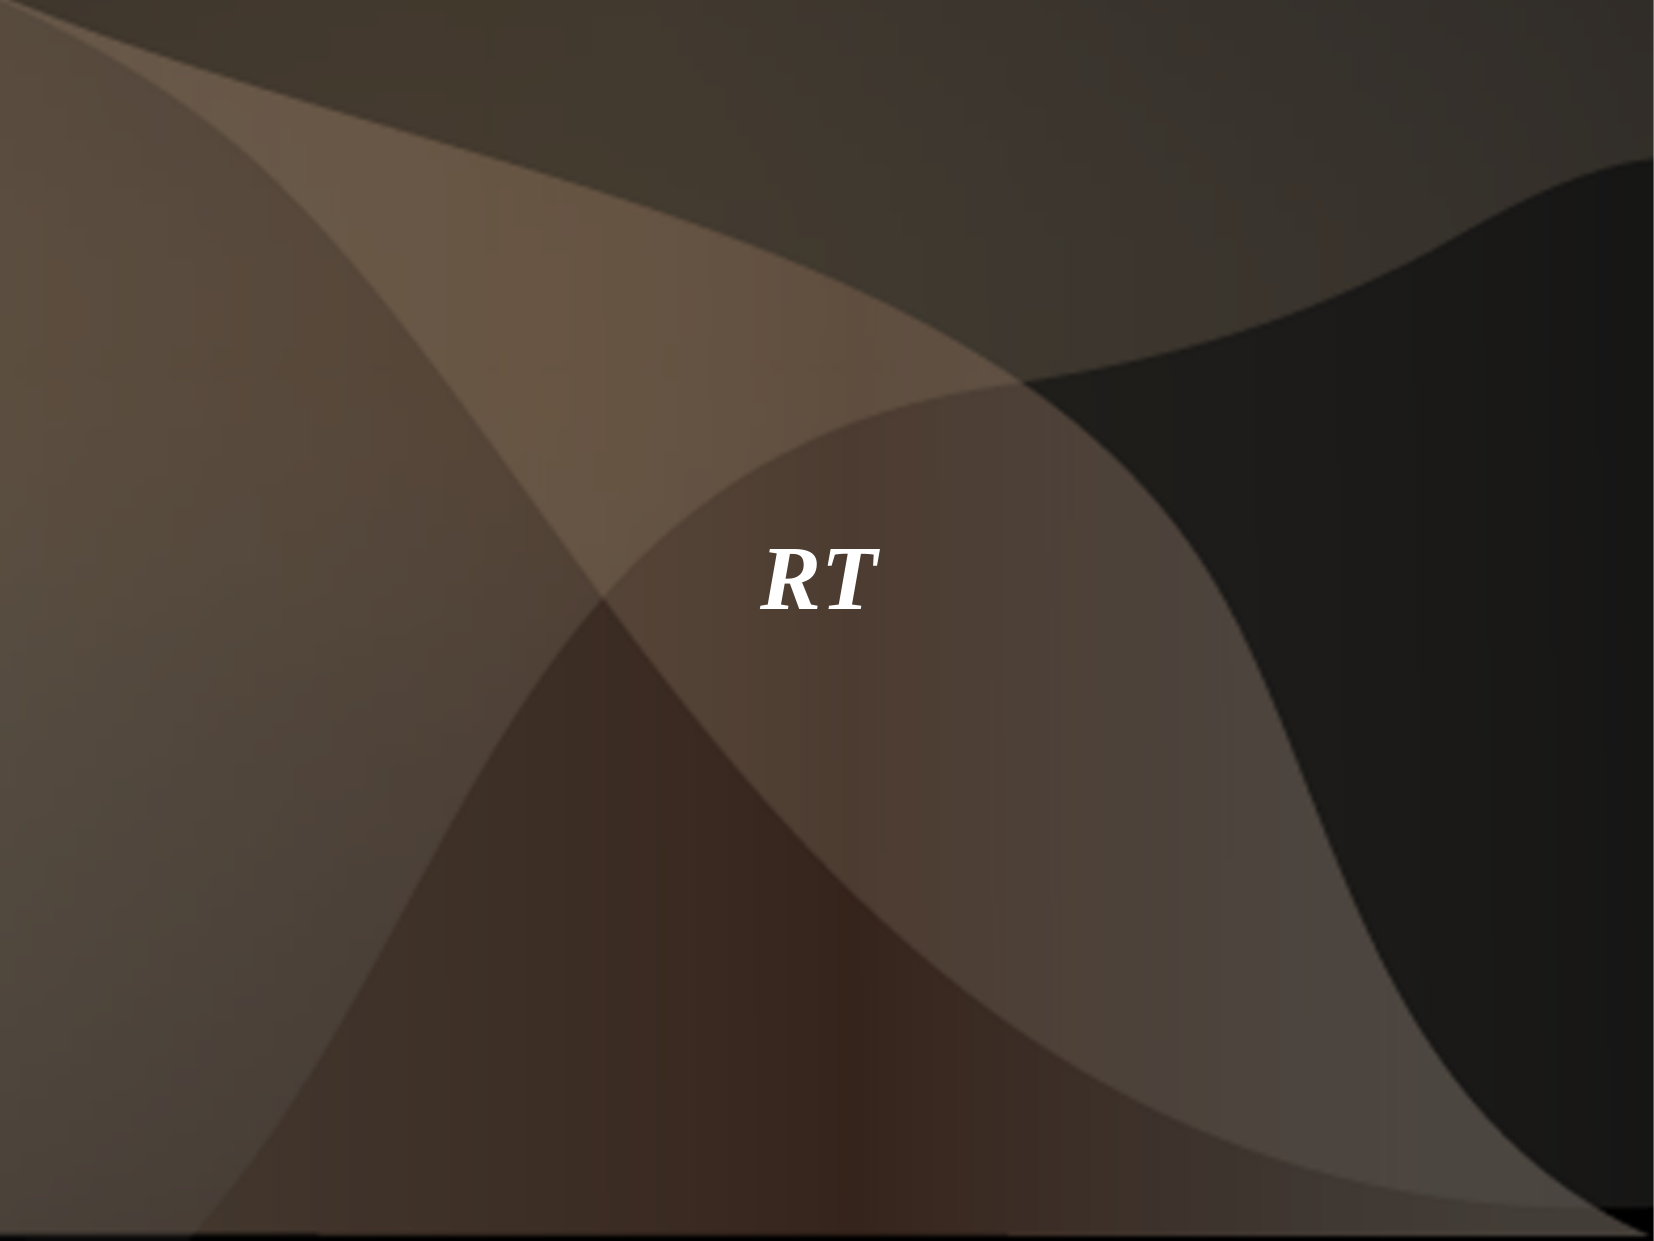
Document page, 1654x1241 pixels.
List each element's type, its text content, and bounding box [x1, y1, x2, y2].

title RT [75, 482, 1564, 676]
picture [0, 0, 1654, 1241]
